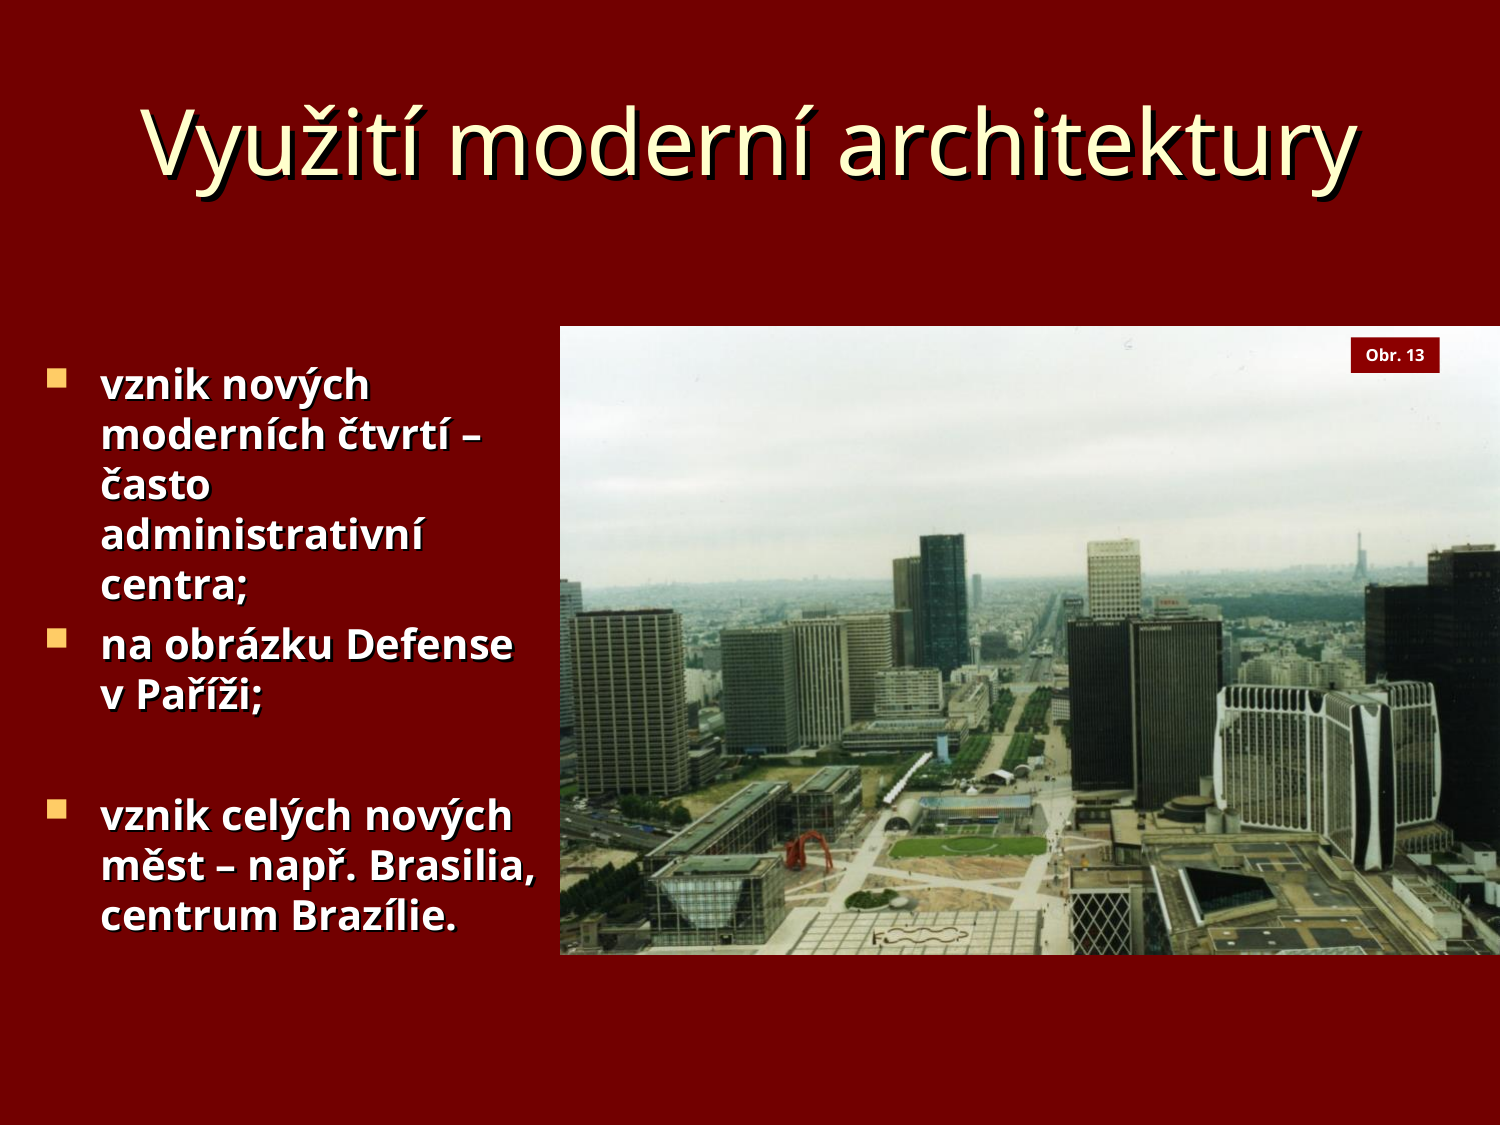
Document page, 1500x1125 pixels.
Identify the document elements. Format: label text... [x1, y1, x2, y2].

text_box Obr. 13 [1350, 337, 1440, 373]
title Využití moderní architektury [75, 45, 1426, 233]
list vznik nových moderních čtvrtí – často administrativní centra; na obrázku Defense v Paříži; vznik celých nových měst – např. Brasilia, centrum Brazílie. [29, 350, 561, 1024]
text_box [560, 326, 1500, 955]
